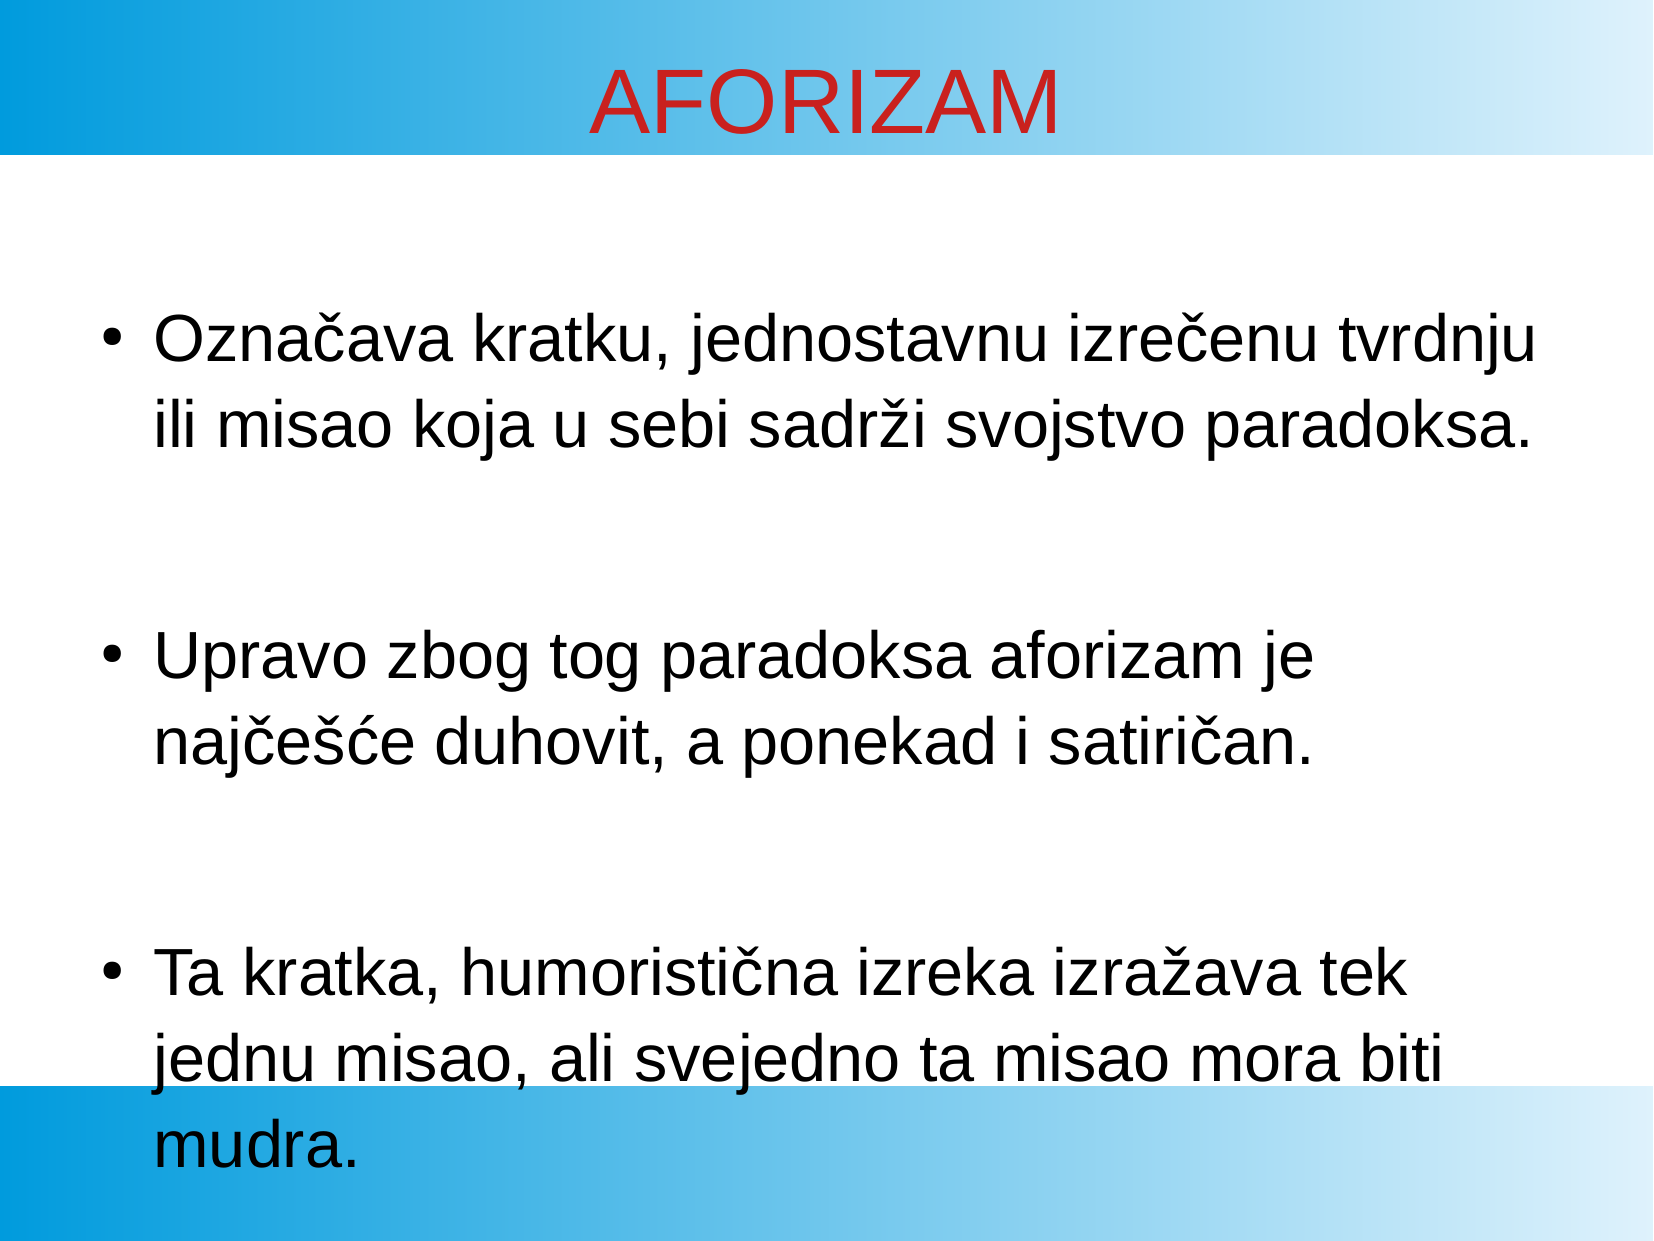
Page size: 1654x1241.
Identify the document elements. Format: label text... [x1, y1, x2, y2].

list Označava kratku, jednostavnu izrečenu tvrdnju ili misao koja u sebi sadrži svojstvo paradoksa. Upravo zbog tog paradoksa aforizam je najčešće duhovit, a ponekad i satiričan. Ta kratka, humoristična izreka izražava tek jednu misao, ali svejedno ta misao mora biti mudra. [82, 290, 1571, 1010]
title AFORIZAM [82, 49, 1571, 155]
